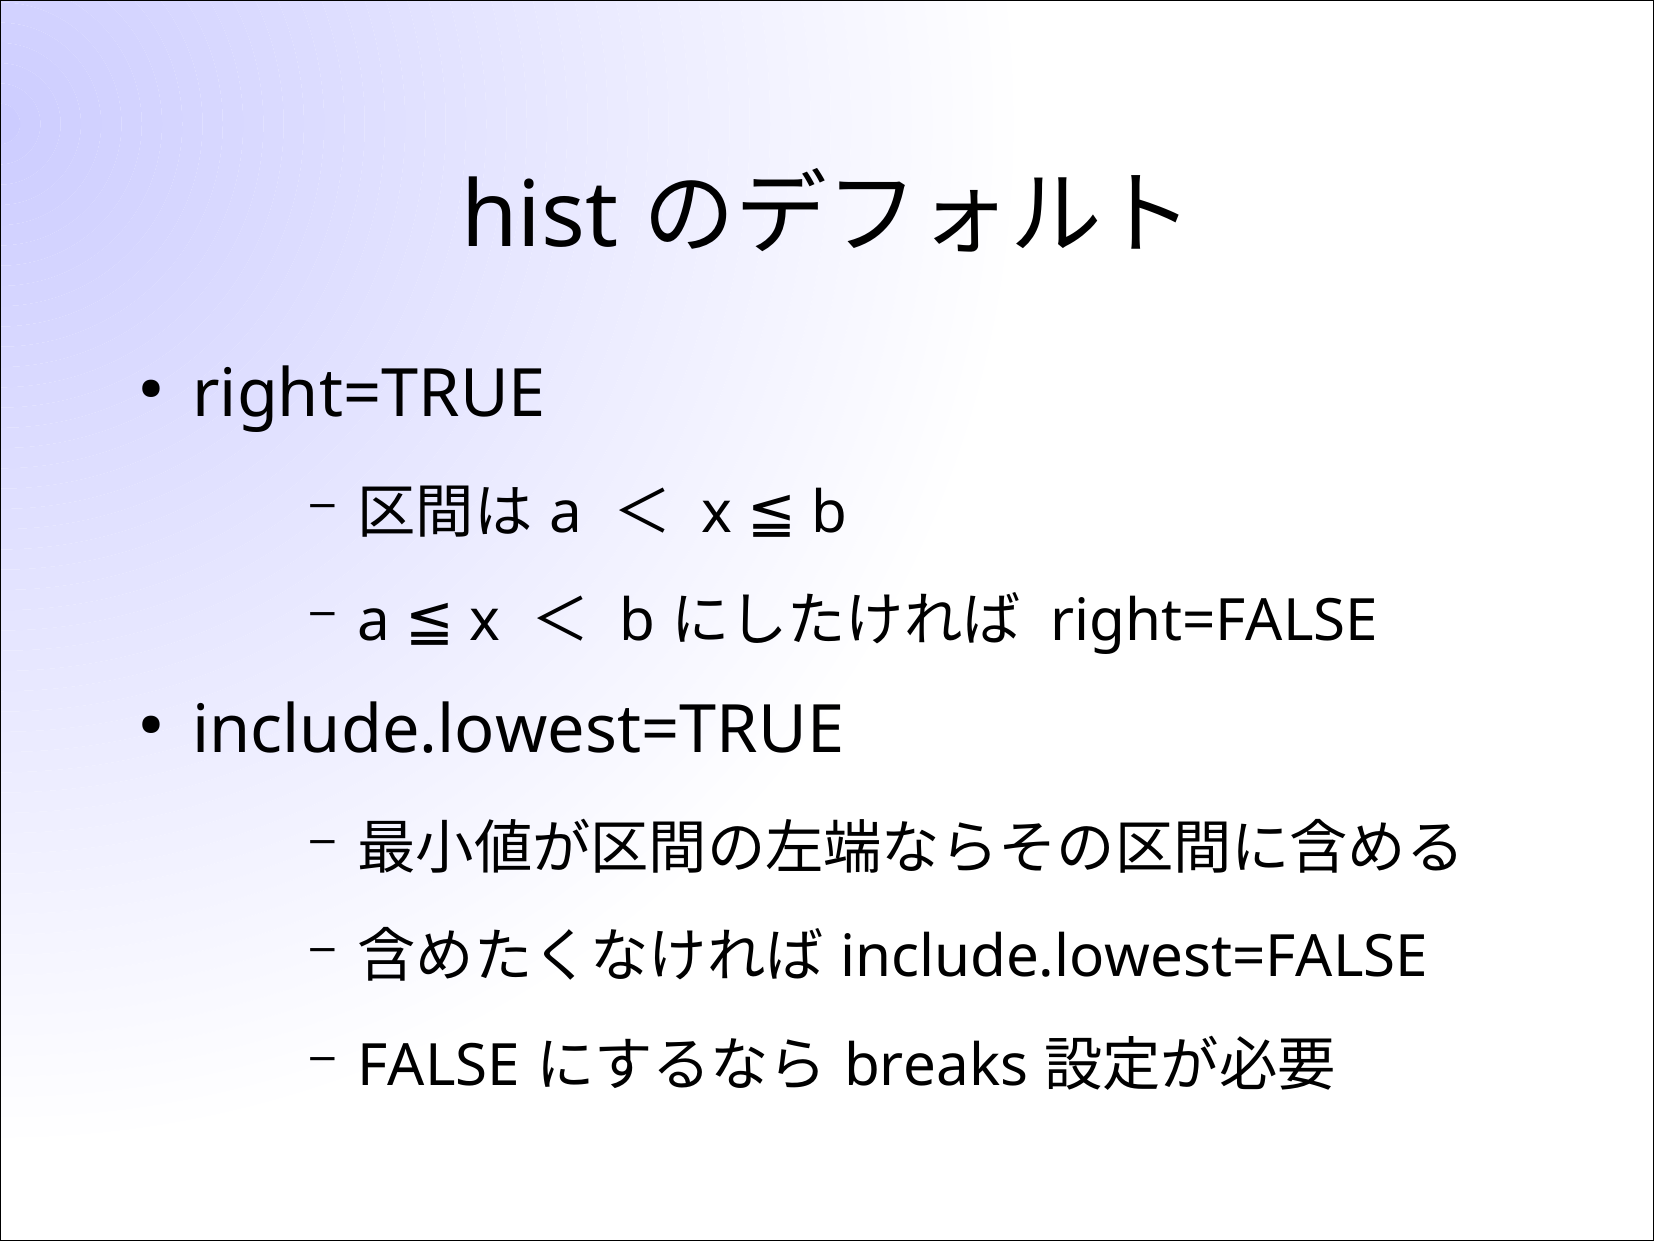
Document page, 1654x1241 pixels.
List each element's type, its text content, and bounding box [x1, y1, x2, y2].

list right=TRUE 区間はa ＜ x ≦ b a ≦ x ＜ bにしたければ right=FALSE include.lowest=TRUE 最小値が区間の左端ならその区間に含める 含めたくなければinclude.lowest=FALSE FALSEにするならbreaks設定が必要 [121, 344, 1534, 1112]
title histのデフォルト [121, 102, 1534, 311]
